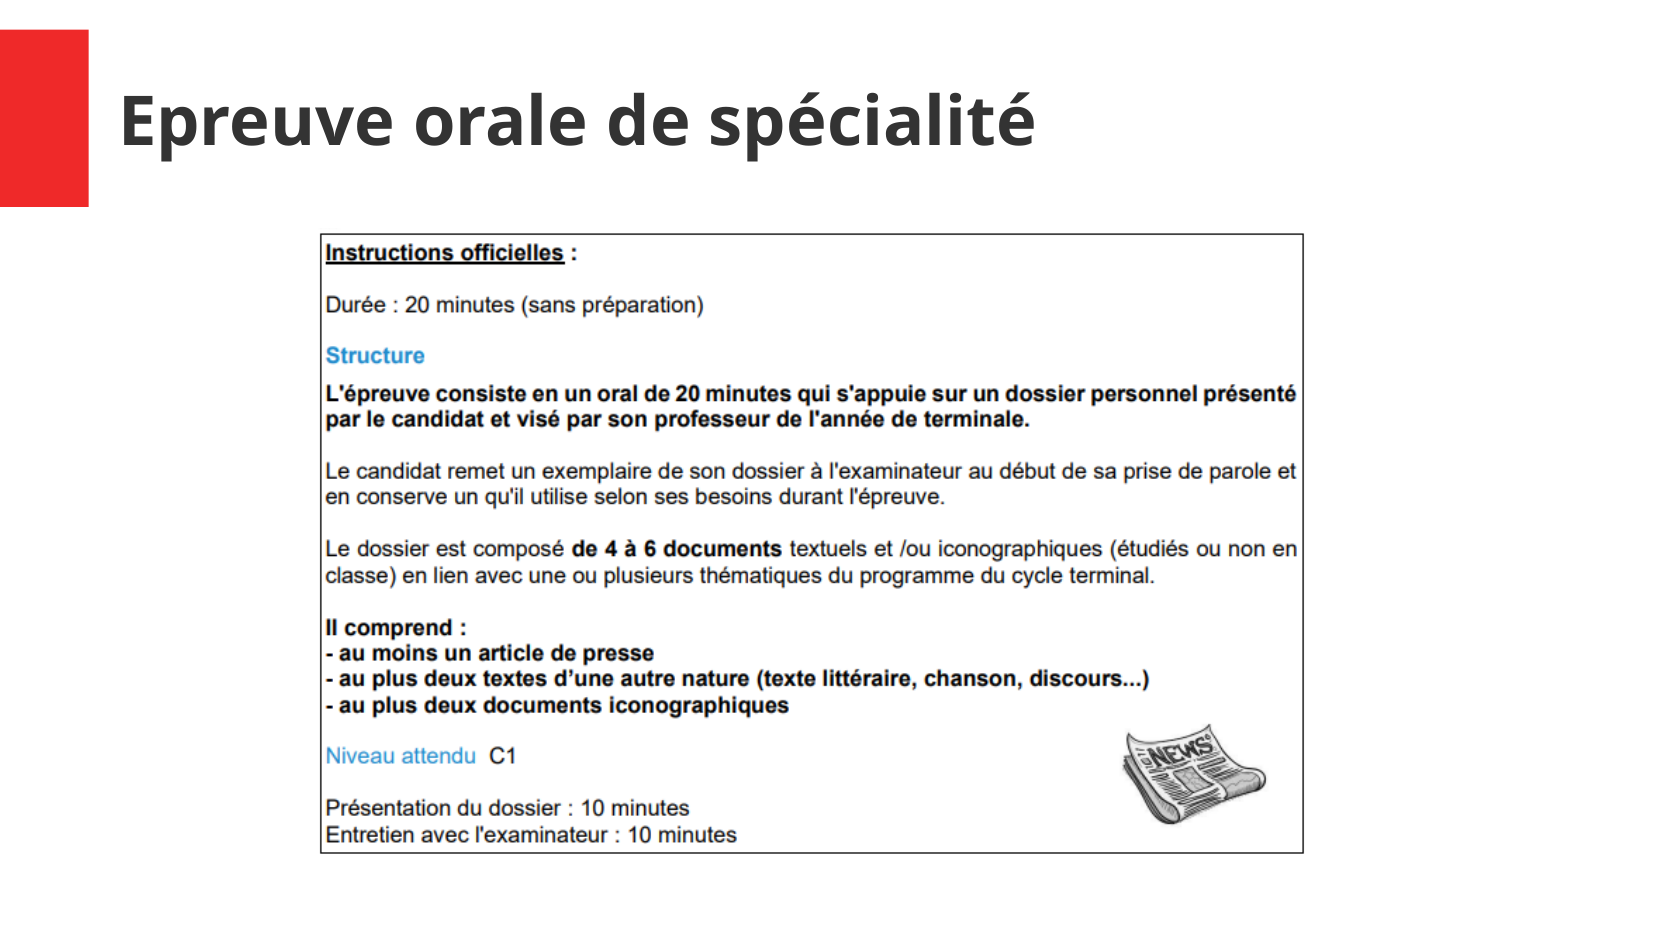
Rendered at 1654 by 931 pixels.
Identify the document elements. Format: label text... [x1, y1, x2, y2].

title Epreuve orale de spécialité [118, 29, 1595, 207]
picture [295, 228, 1335, 868]
